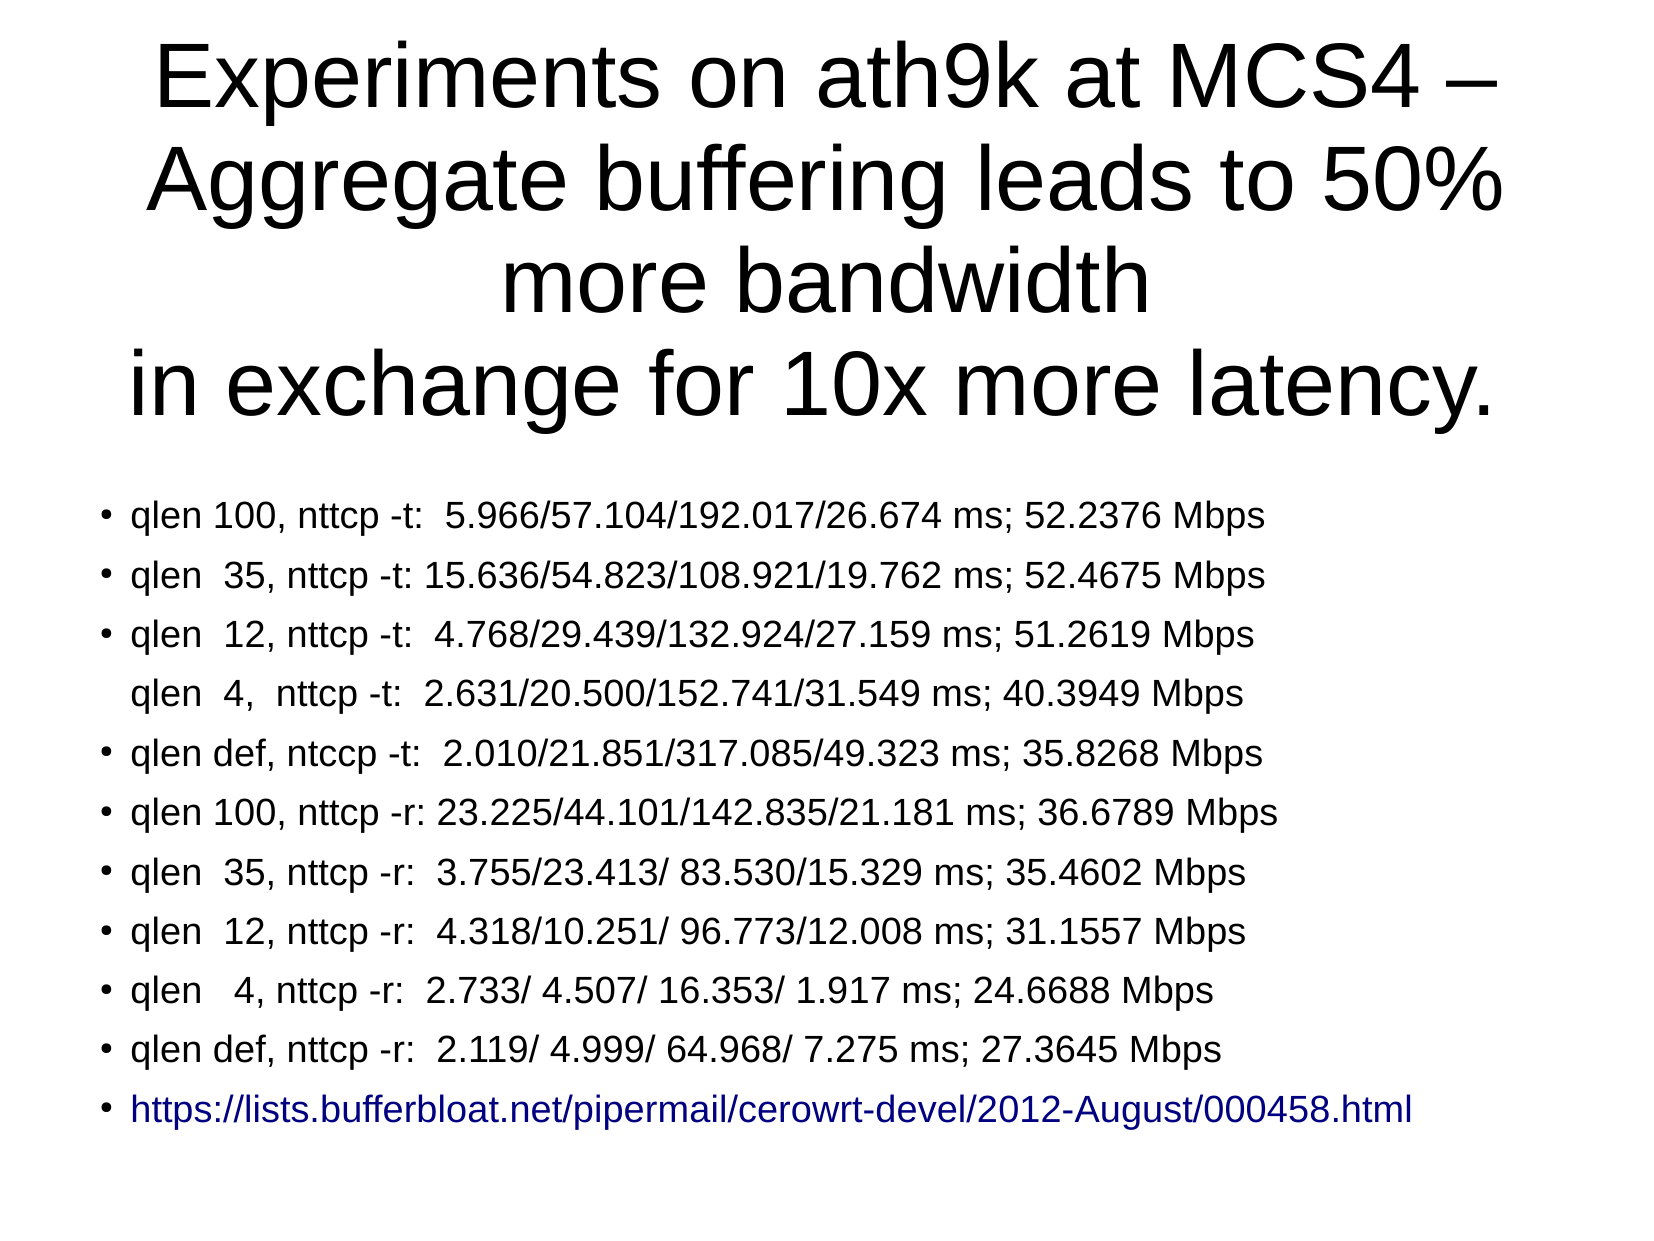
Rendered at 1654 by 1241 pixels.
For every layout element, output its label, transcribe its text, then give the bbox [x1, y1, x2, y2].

list qlen 100, nttcp -t: 5.966/57.104/192.017/26.674 ms; 52.2376 Mbps qlen 35, nttcp -t: 15.636/54.823/108.921/19.762 ms; 52.4675 Mbps qlen 12, nttcp -t: 4.768/29.439/132.924/27.159 ms; 51.2619 Mbps qlen 4, nttcp -t: 2.631/20.500/152.741/31.549 ms; 40.3949 Mbps qlen def, ntccp -t: 2.010/21.851/317.085/49.323 ms; 35.8268 Mbps qlen 100, nttcp -r: 23.225/44.101/142.835/21.181 ms; 36.6789 Mbps qlen 35, nttcp -r: 3.755/23.413/ 83.530/15.329 ms; 35.4602 Mbps qlen 12, nttcp -r: 4.318/10.251/ 96.773/12.008 ms; 31.1557 Mbps qlen 4, nttcp -r: 2.733/ 4.507/ 16.353/ 1.917 ms; 24.6688 Mbps qlen def, nttcp -r: 2.119/ 4.999/ 64.968/ 7.275 ms; 27.3645 Mbps https://lists.bufferbloat.net/pipermail/cerowrt-devel/2012-August/000458.html [90, 435, 1546, 1155]
title Experiments on ath9k at MCS4 –Aggregate buffering leads to 50% more bandwidth in exchange for 10x more latency. [82, 24, 1571, 436]
